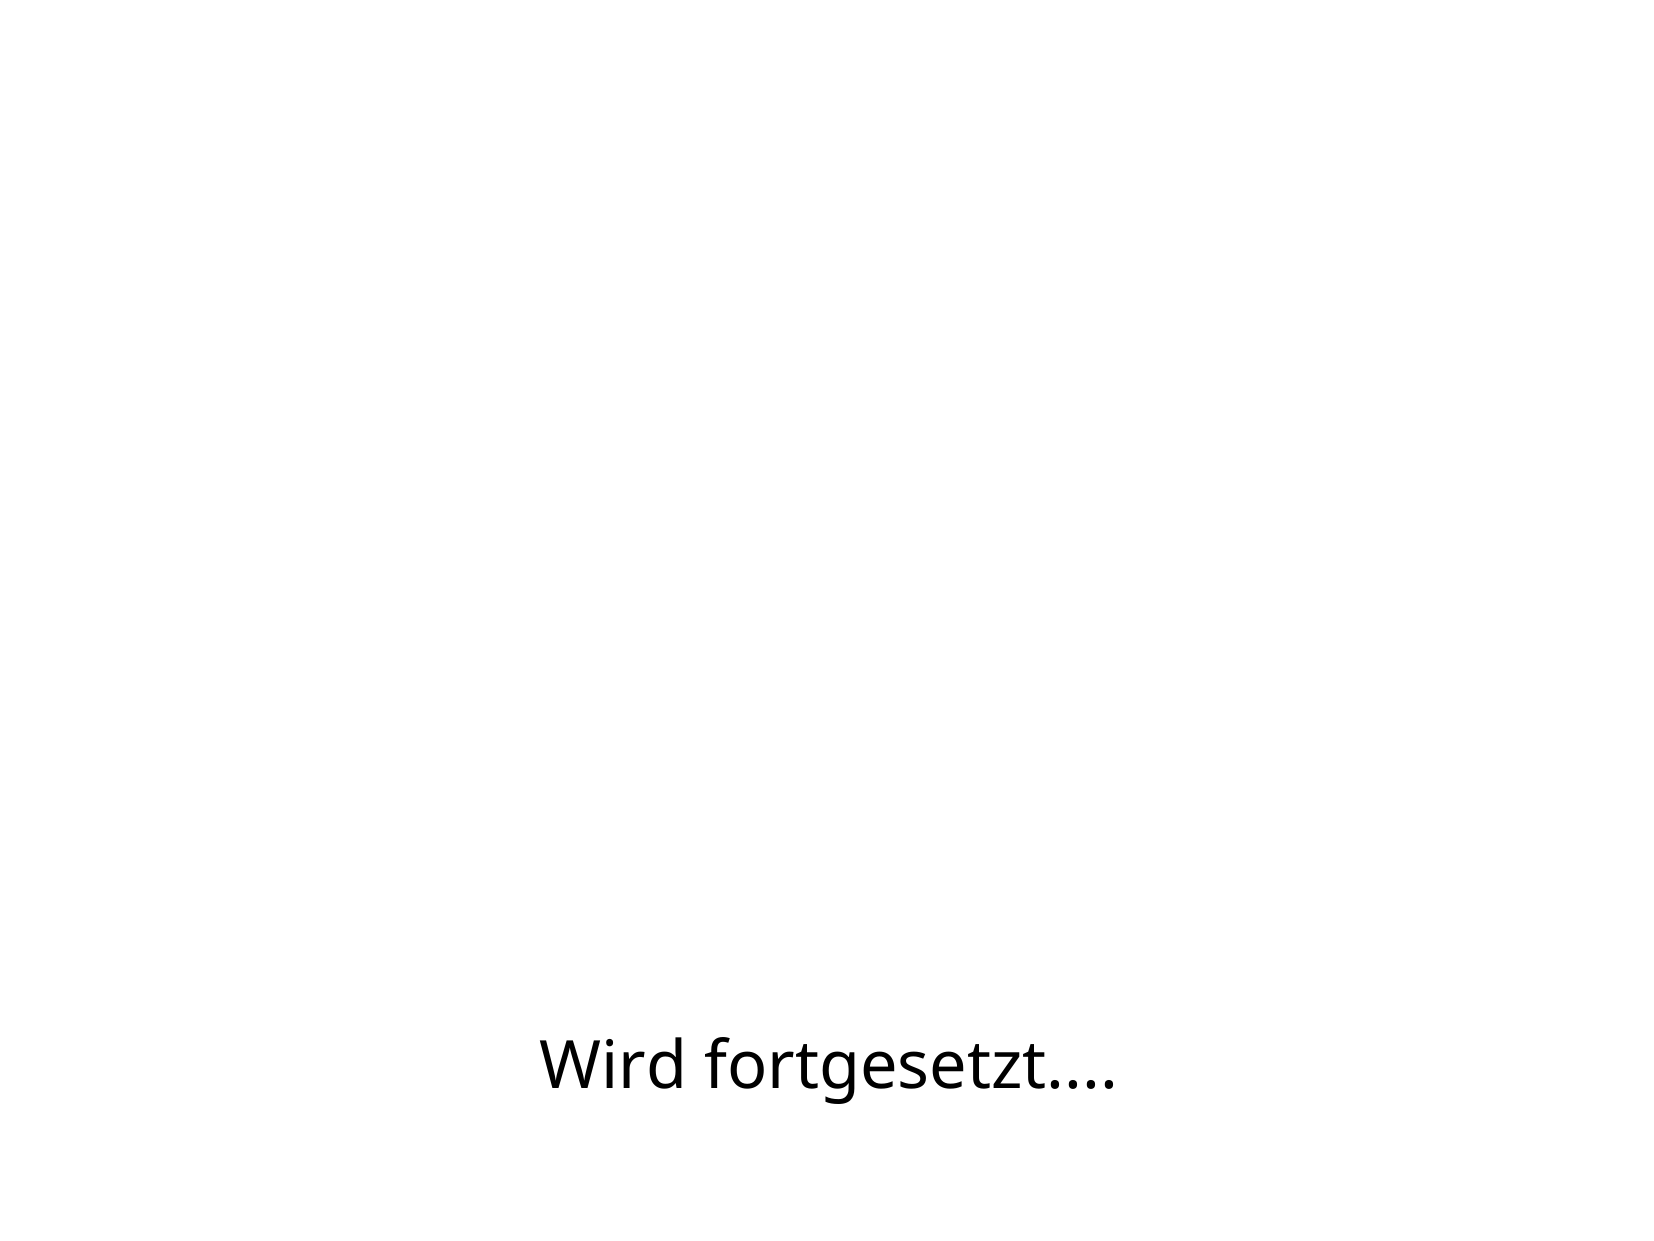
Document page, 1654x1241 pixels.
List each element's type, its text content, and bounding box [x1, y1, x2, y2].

title Wird fortgesetzt.... [123, 1003, 1536, 1123]
